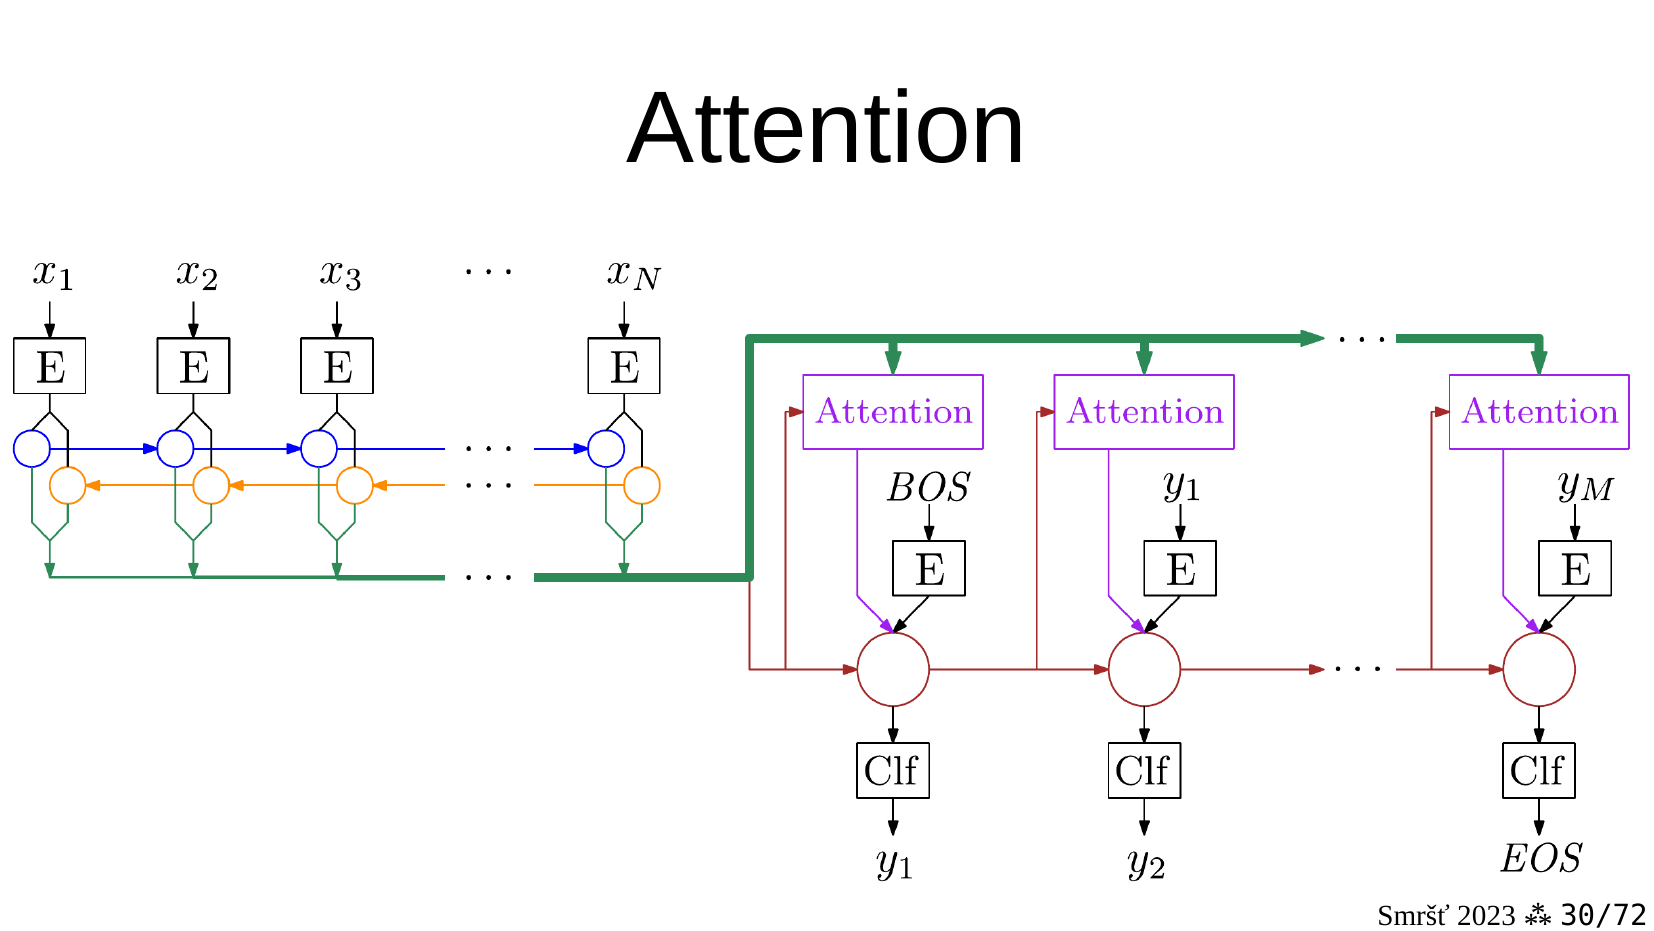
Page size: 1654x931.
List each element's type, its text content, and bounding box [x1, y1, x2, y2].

picture [0, 230, 1654, 902]
title Attention [82, 41, 1571, 214]
